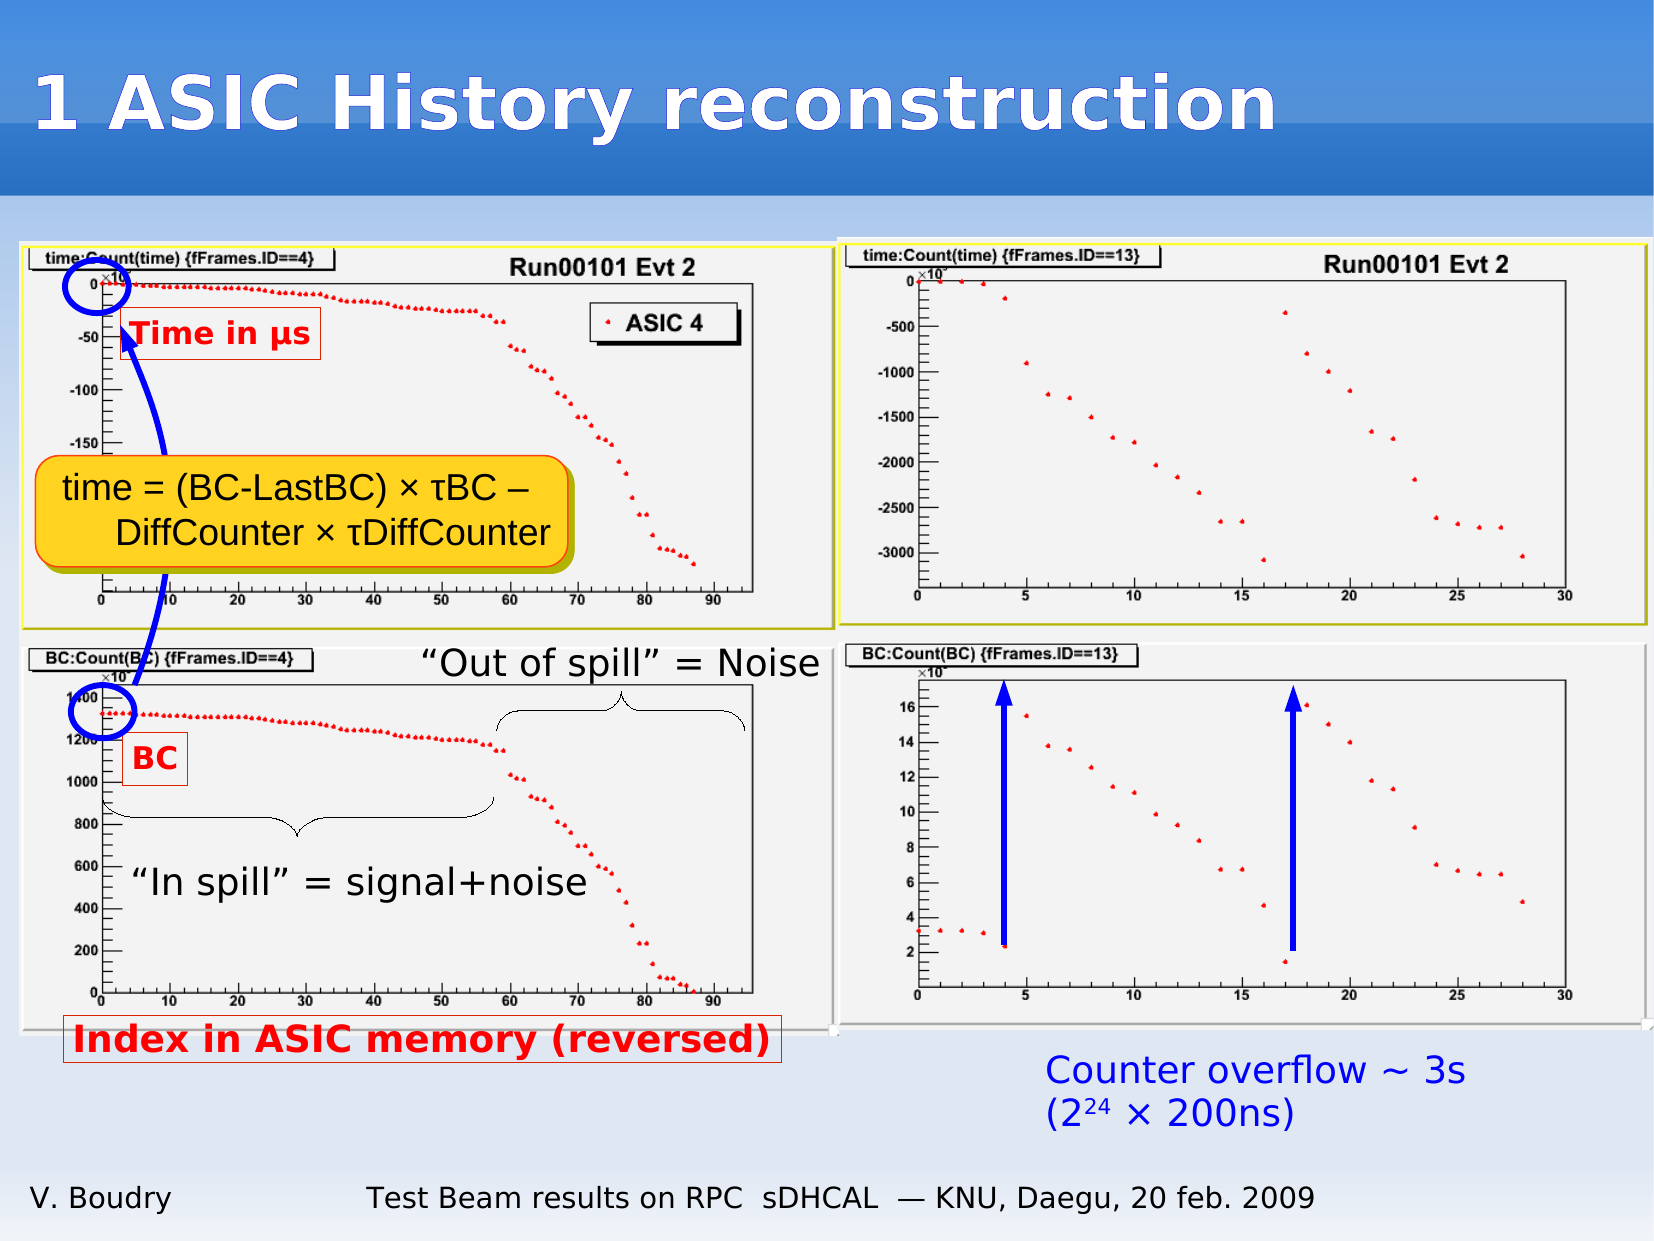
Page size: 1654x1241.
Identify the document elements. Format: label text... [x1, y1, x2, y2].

title 1 ASIC History reconstruction [29, 0, 1654, 208]
text_box “Out of spill” = Noise [404, 634, 836, 694]
text_box time = (BC-LastBC) × τBC – DiffCounter × τDiffCounter [35, 455, 568, 567]
picture [0, 0, 1654, 1241]
text_box Index in ASIC memory (reversed) [63, 1015, 782, 1063]
text_box Counter overflow ~ 3s (224 × 200ns) [1027, 1038, 1485, 1147]
text_box Time in μs [120, 337, 130, 360]
text_box Time in μs [120, 307, 320, 360]
text_box BC [122, 732, 188, 786]
text_box “In spill” = signal+noise [115, 853, 603, 912]
